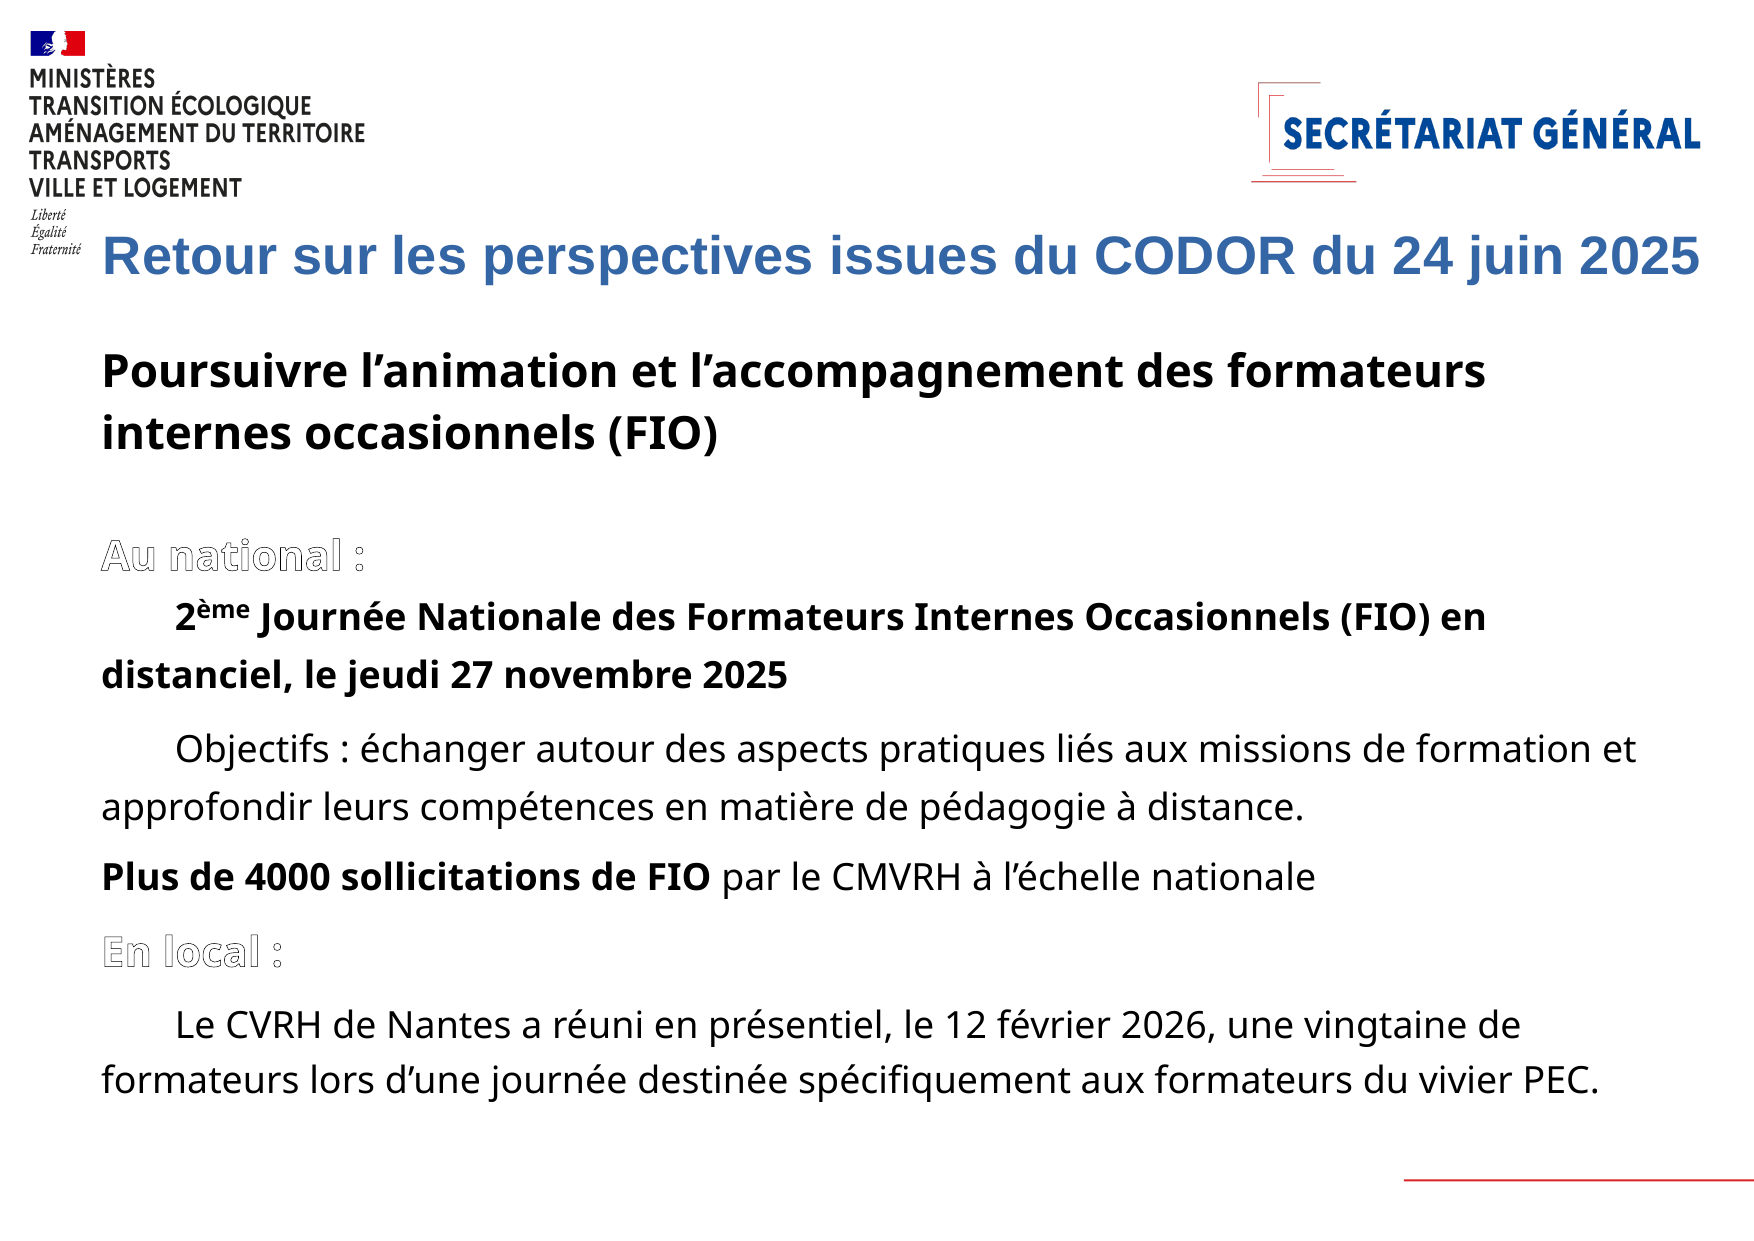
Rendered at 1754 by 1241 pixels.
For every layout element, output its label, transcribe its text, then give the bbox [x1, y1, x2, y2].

picture [1230, 56, 1717, 204]
title Retour sur les perspectives issues du CODOR du 24 juin 2025 [86, 205, 1720, 301]
picture [11, 6, 384, 279]
text_box Poursuivre l’animation et l’accompagnement des formateurs internes occasionnels (FIO) Au national : 2ème Journée Nationale des Formateurs Internes Occasionnels (FIO) en distanciel, le jeudi 27 novembre 2025 Objectifs : échanger autour des aspects pratiques liés aux missions de formation et approfondir leurs compétences en matière de pédagogie à distance. Plus de 4000 sollicitations de FIO par le CMVRH à l’échelle nationale En local : Le CVRH de Nantes a réuni en présentiel, le 12 février 2026, une vingtaine de formateurs lors d’une journée destinée spécifiquement aux formateurs du vivier PEC. [86, 301, 1699, 1203]
